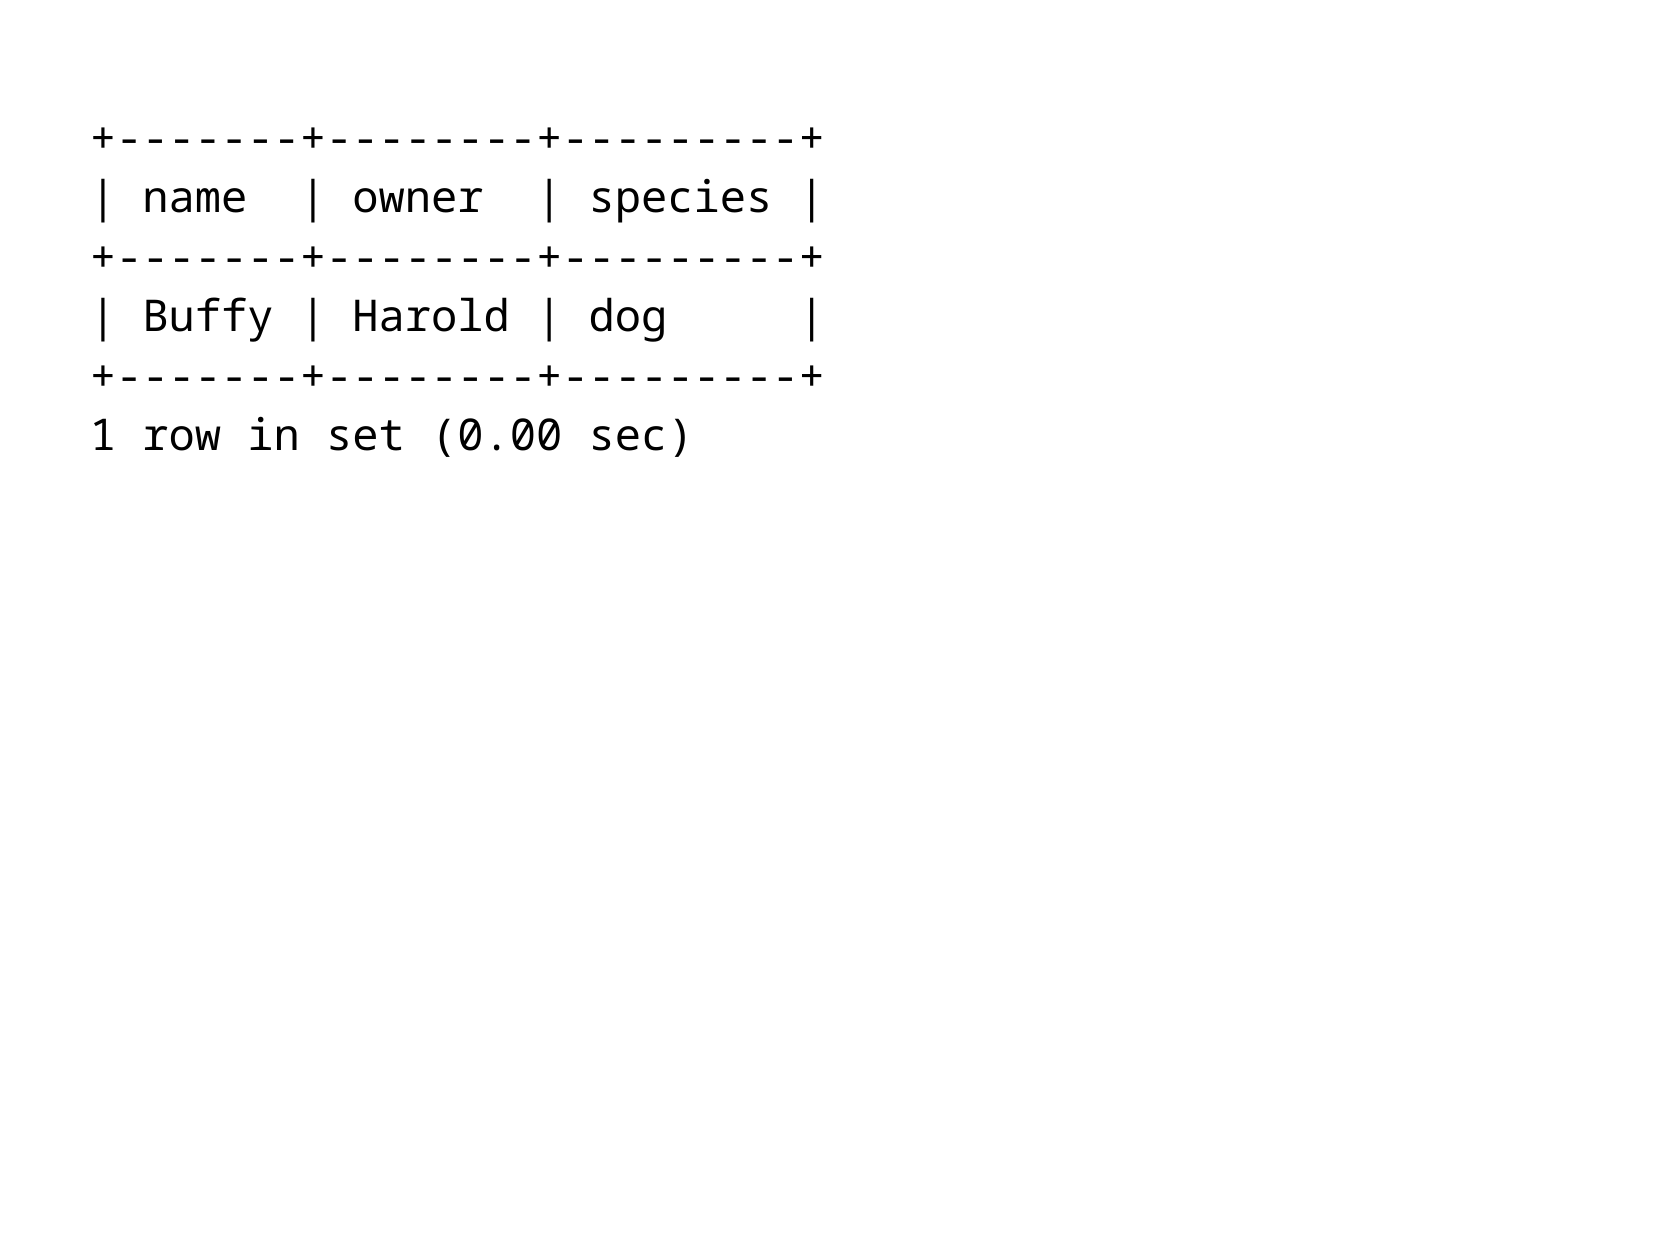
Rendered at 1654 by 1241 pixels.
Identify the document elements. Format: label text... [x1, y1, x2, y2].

text_box +-------+--------+---------+ | name | owner | species | +-------+--------+---------+ | Buffy | Harold | dog | +-------+--------+---------+ 1 row in set (0.00 sec) [75, 99, 1576, 402]
